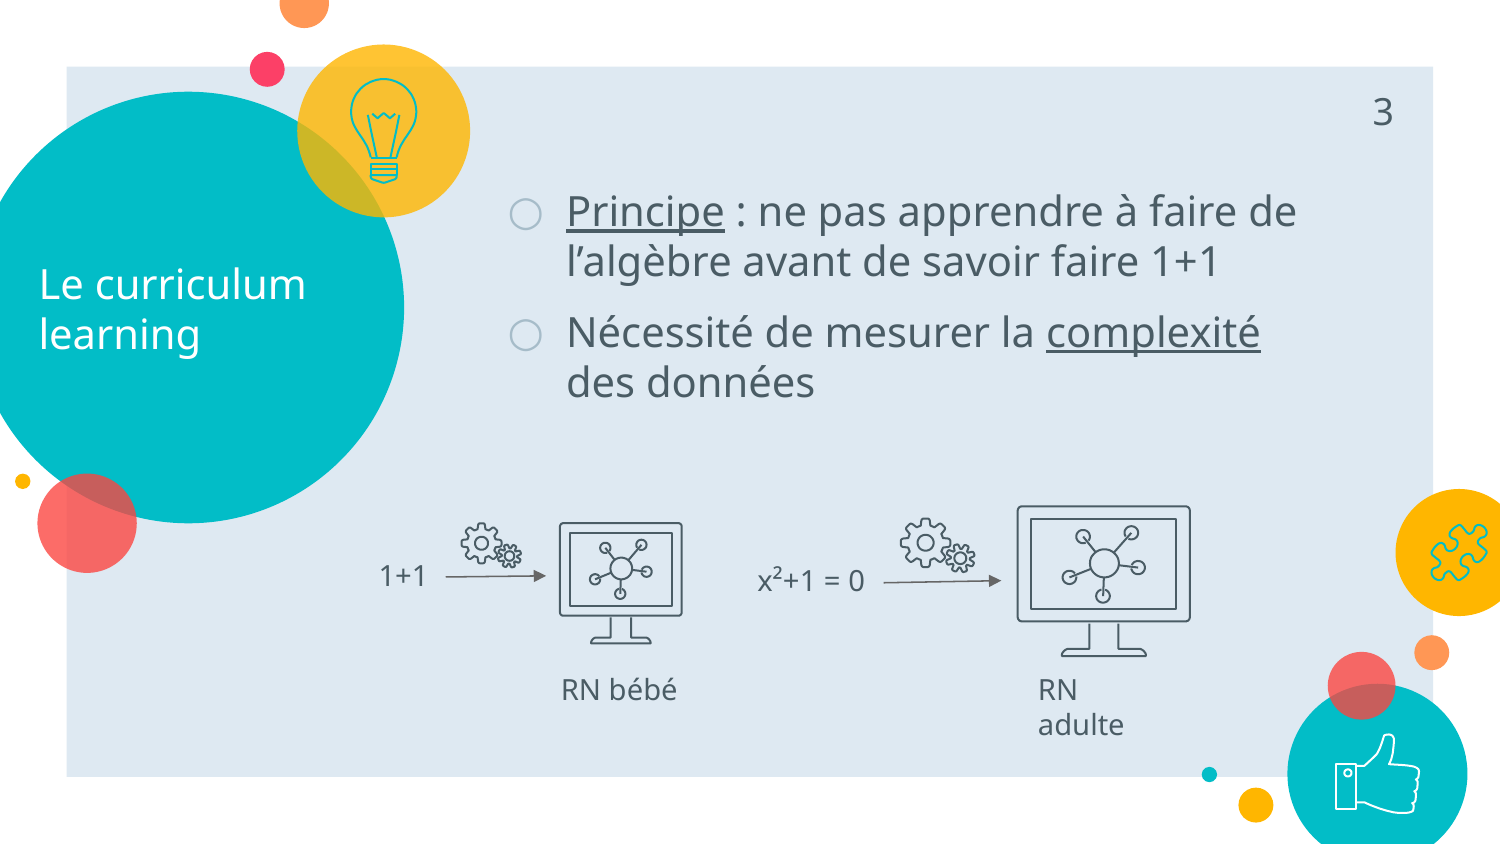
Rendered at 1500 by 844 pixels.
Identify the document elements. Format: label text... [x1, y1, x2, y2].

text_box x²+1 = 0 [742, 547, 884, 592]
title Le curriculum learning [23, 91, 375, 524]
list Principe : ne pas apprendre à faire de l’algèbre avant de savoir faire 1+1 Nécessité de mesurer la complexité des données [476, 169, 1345, 432]
text_box RN bébé [545, 656, 696, 721]
text_box RN adulte [1023, 656, 1185, 721]
slide_number <number> [1319, 81, 1410, 146]
text_box 1+1 [363, 542, 446, 587]
